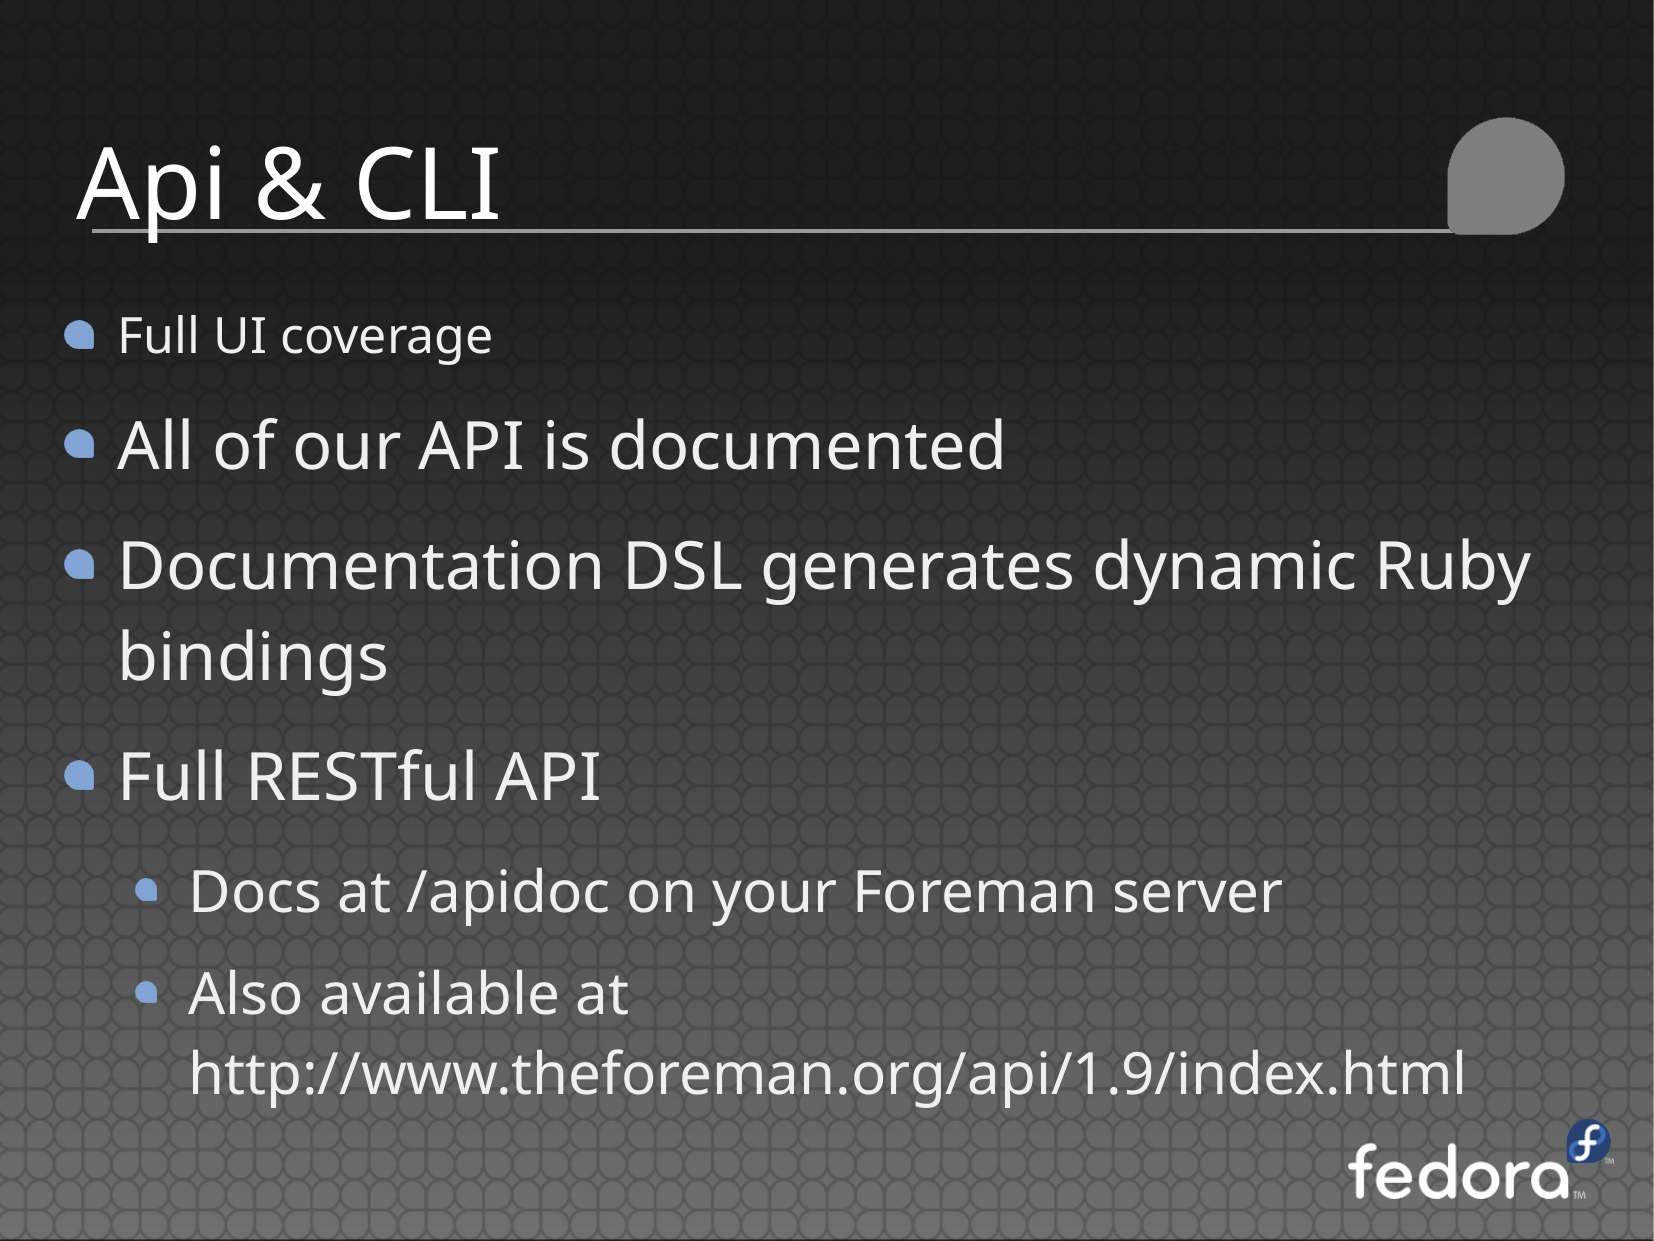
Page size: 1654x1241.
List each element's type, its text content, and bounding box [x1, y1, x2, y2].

picture [0, 0, 1654, 1241]
title Api & CLI [76, 112, 1566, 249]
list Full UI coverage All of our API is documented Documentation DSL generates dynamic Ruby bindings Full RESTful API Docs at /apidoc on your Foreman server Also available at http://www.theforeman.org/api/1.9/index.html [46, 300, 1536, 1105]
